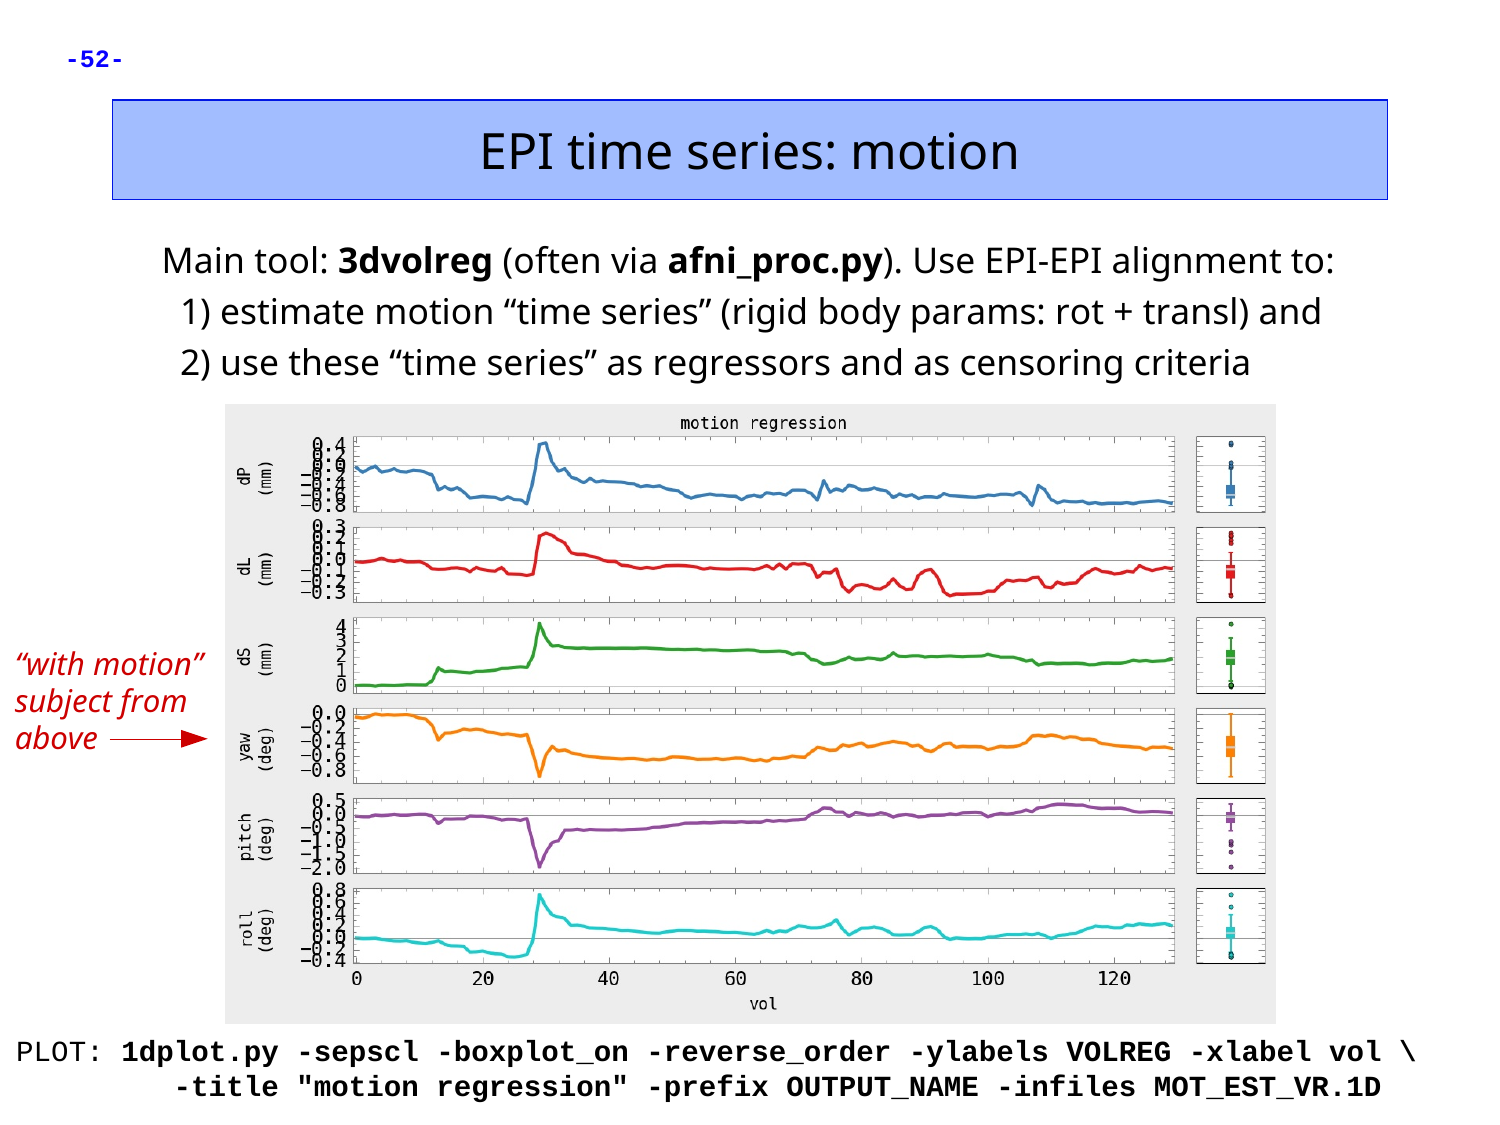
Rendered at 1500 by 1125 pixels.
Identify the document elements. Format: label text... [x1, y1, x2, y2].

text_box EPI time series: motion [112, 99, 1388, 200]
text_box PLOT: 1dplot.py -sepscl -boxplot_on -reverse_order -ylabels VOLREG -xlabel vol \ -title "motion regression" -prefix OUTPUT_NAME -infiles MOT_EST_VR.1D [0, 1023, 1500, 1125]
text_box Main tool: 3dvolreg (often via afni_proc.py). Use EPI-EPI alignment to: 1) estimate motion “time series” (rigid body params: rot + transl) and 2) use these “time series” as regressors and as censoring criteria [109, 230, 1378, 391]
text_box “with motion” subject from above [0, 636, 243, 764]
picture [225, 404, 1276, 1024]
